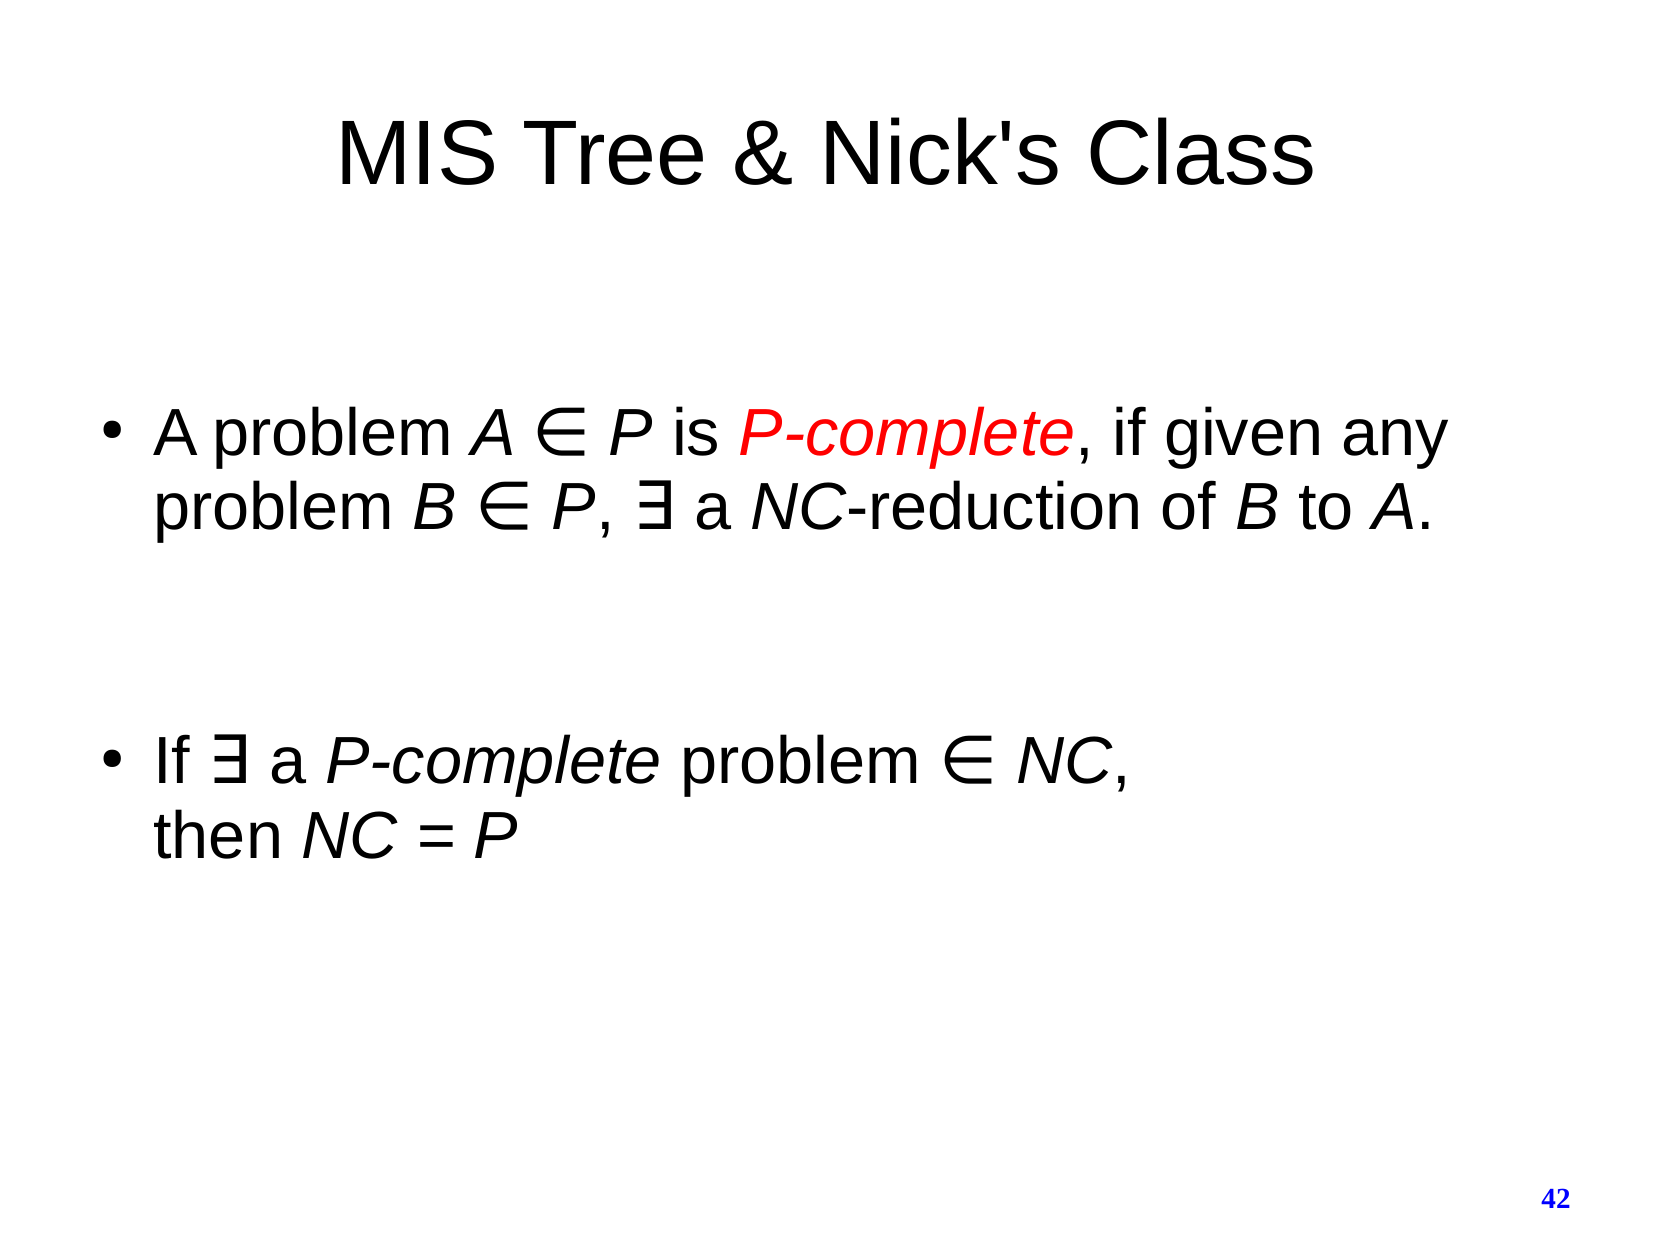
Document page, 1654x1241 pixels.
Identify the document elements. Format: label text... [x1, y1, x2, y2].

list A problem A ∈ P is P-complete, if given any problem B ∈ P, ∃ a NC-reduction of B to A. If ∃ a P-complete problem ∈ NC, then NC = P [82, 290, 1571, 1010]
title MIS Tree & Nick's Class [82, 49, 1571, 257]
